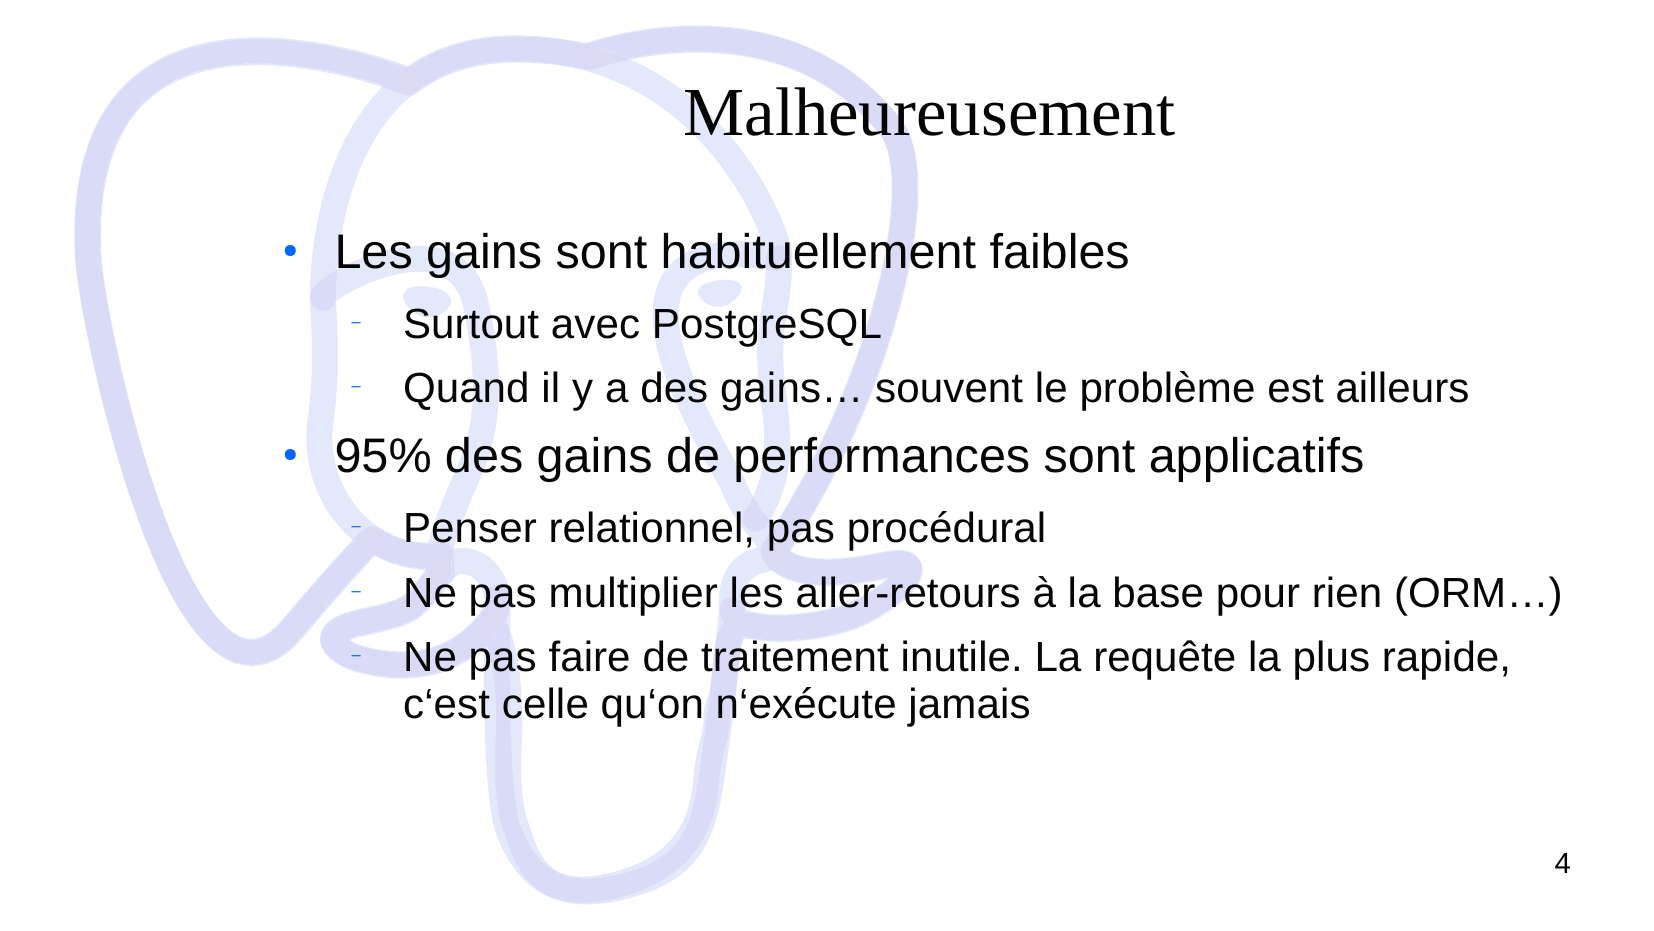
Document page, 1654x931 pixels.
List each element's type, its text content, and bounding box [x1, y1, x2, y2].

title Malheureusement [265, 35, 1595, 189]
list Les gains sont habituellement faibles Surtout avec PostgreSQL Quand il y a des gains… souvent le problème est ailleurs 95% des gains de performances sont applicatifs Penser relationnel, pas procédural Ne pas multiplier les aller-retours à la base pour rien (ORM…) Ne pas faire de traitement inutile. La requête la plus rapide, c‘est celle qu‘on n‘exécute jamais [265, 224, 1595, 764]
